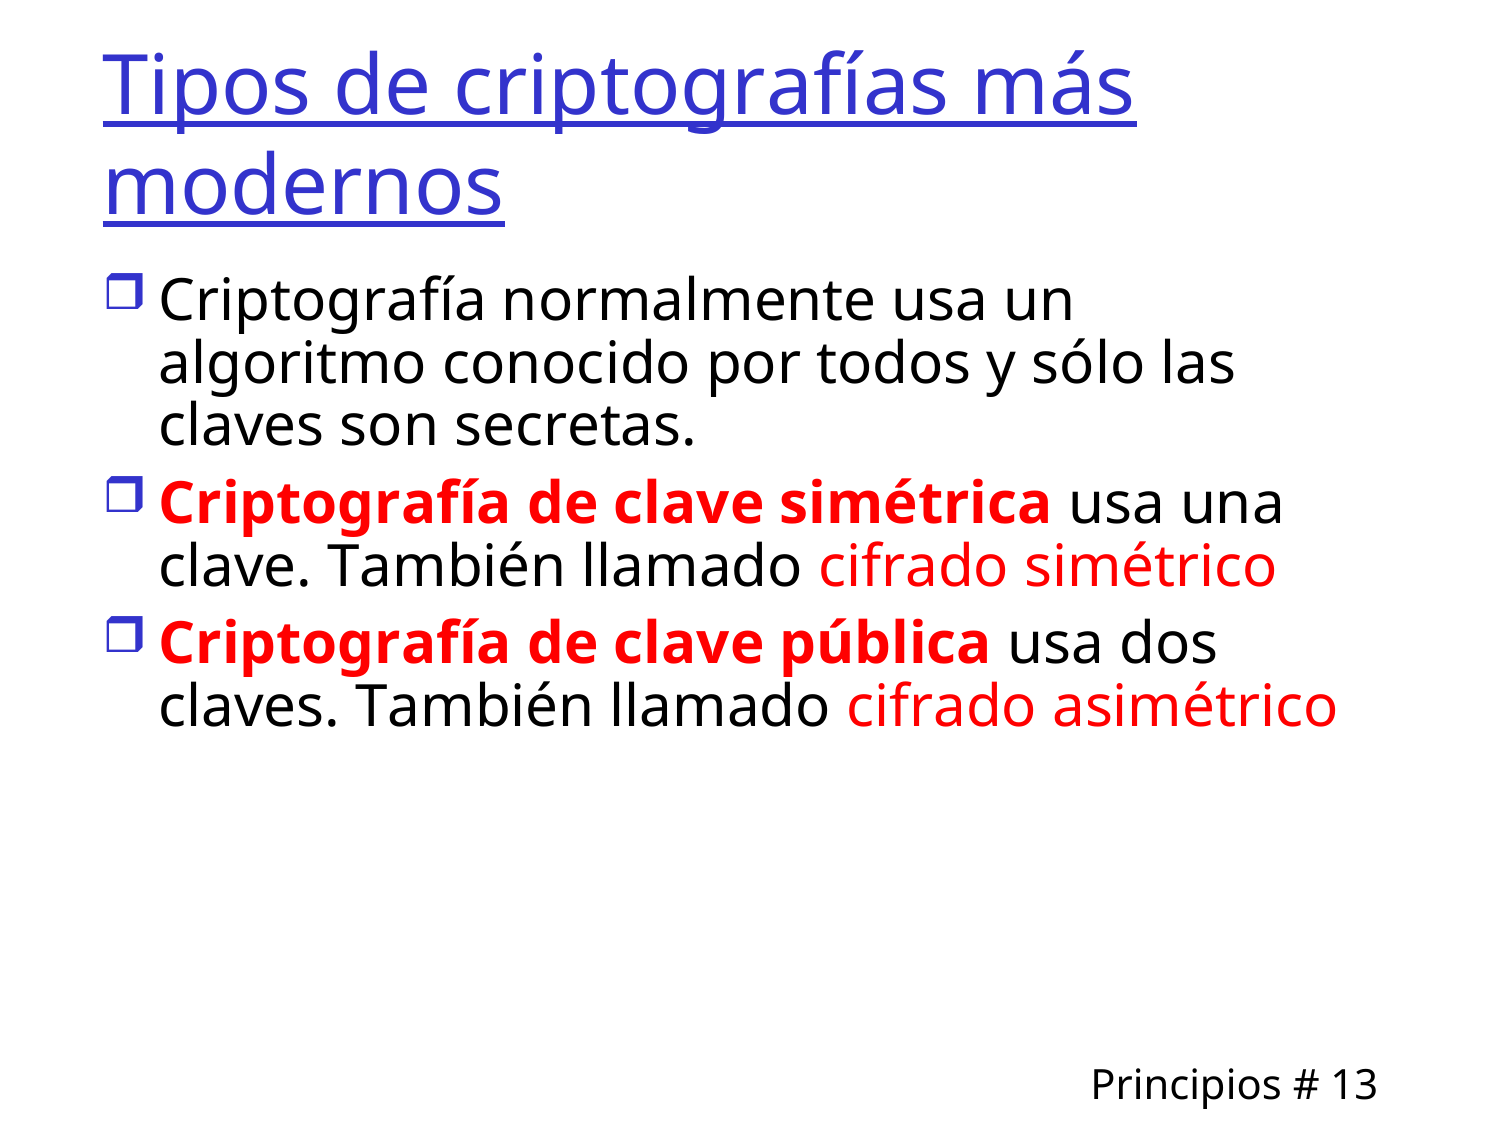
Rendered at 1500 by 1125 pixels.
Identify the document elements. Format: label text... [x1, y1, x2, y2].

title Tipos de criptografías más modernos [87, 23, 1363, 239]
list Criptografía normalmente usa un algoritmo conocido por todos y sólo las claves son secretas. Criptografía de clave simétrica usa una clave. También llamado cifrado simétrico Criptografía de clave pública usa dos claves. También llamado cifrado asimétrico [87, 262, 1363, 1026]
